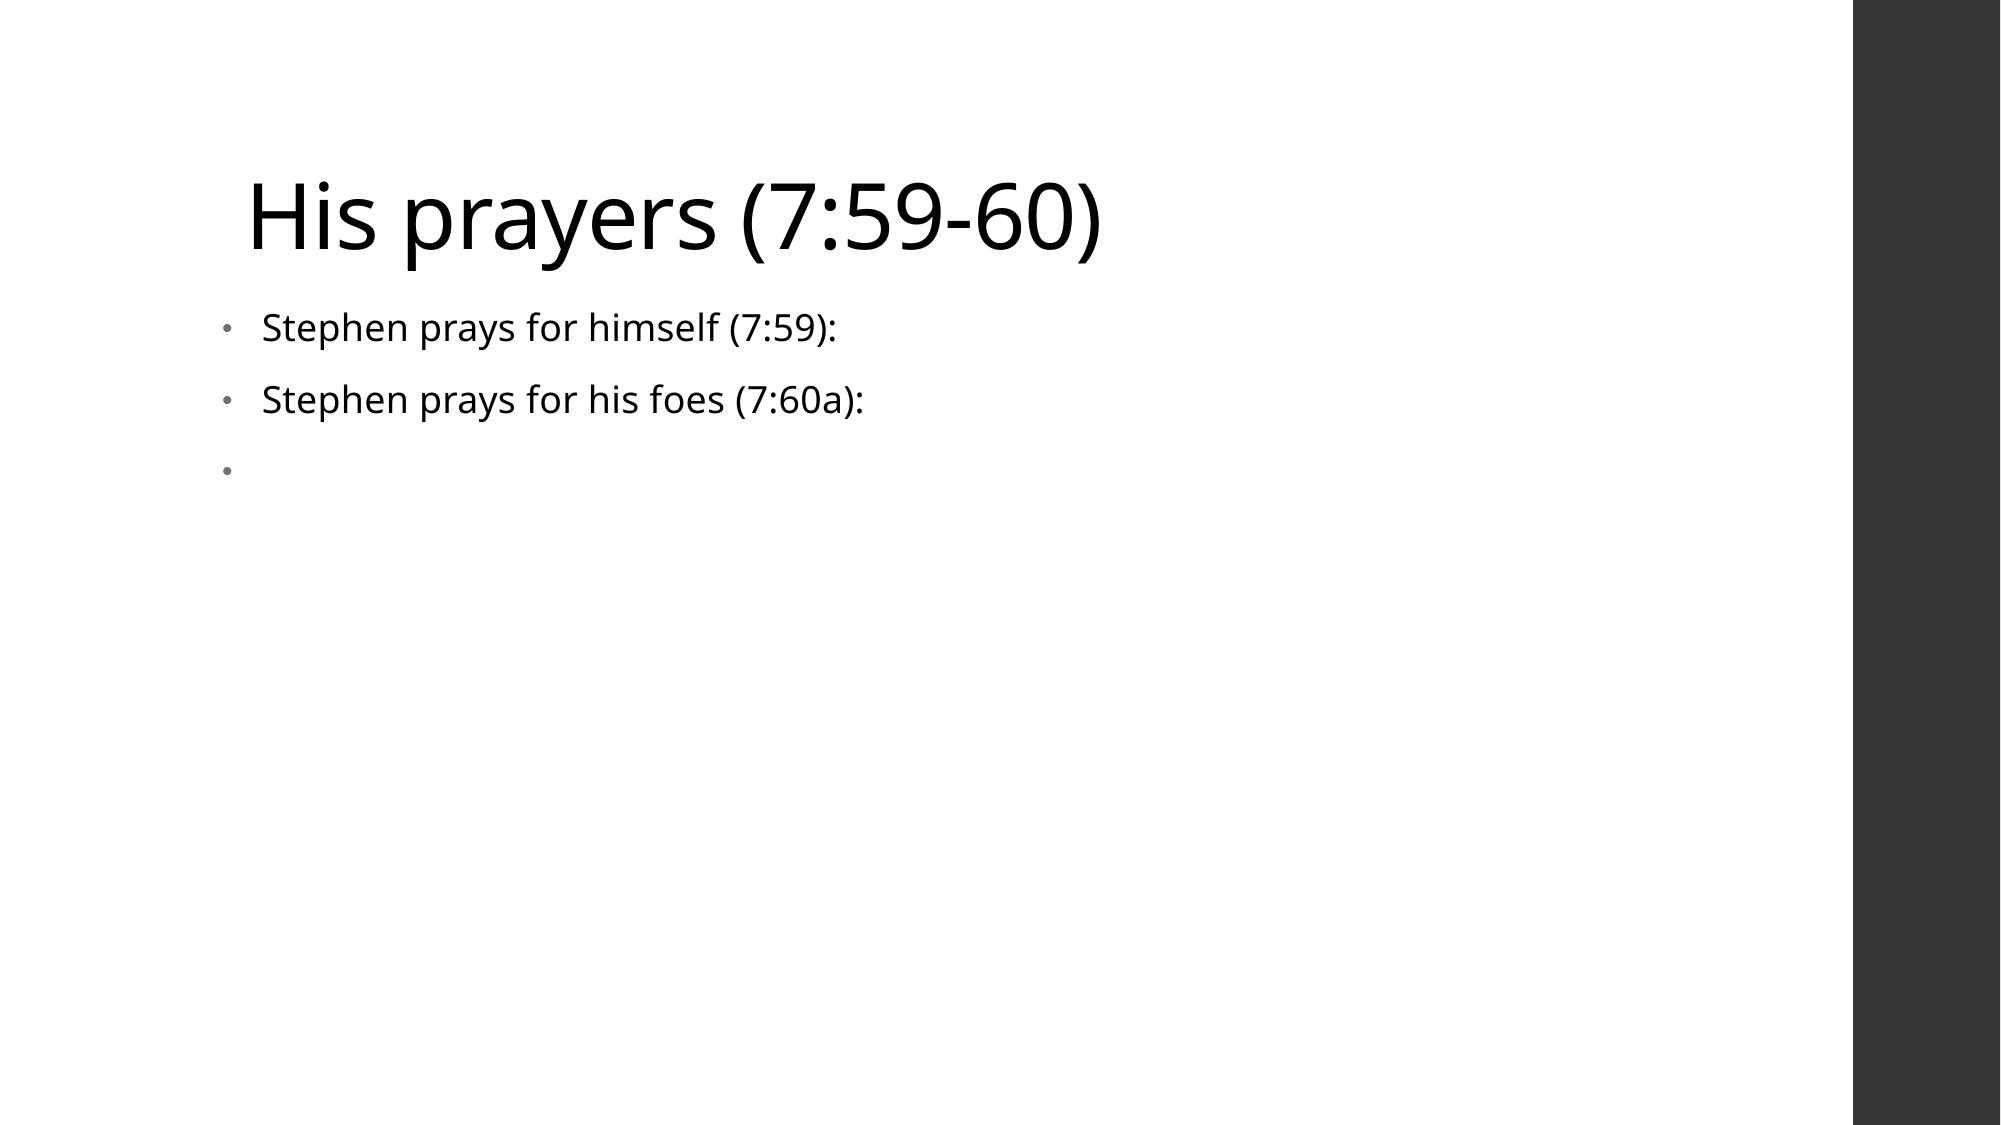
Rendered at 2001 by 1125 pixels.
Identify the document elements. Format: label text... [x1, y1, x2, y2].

title His prayers (7:59-60) [206, 60, 1797, 278]
list Stephen prays for himself (7:59): Stephen prays for his foes (7:60a): [206, 299, 1617, 1014]
